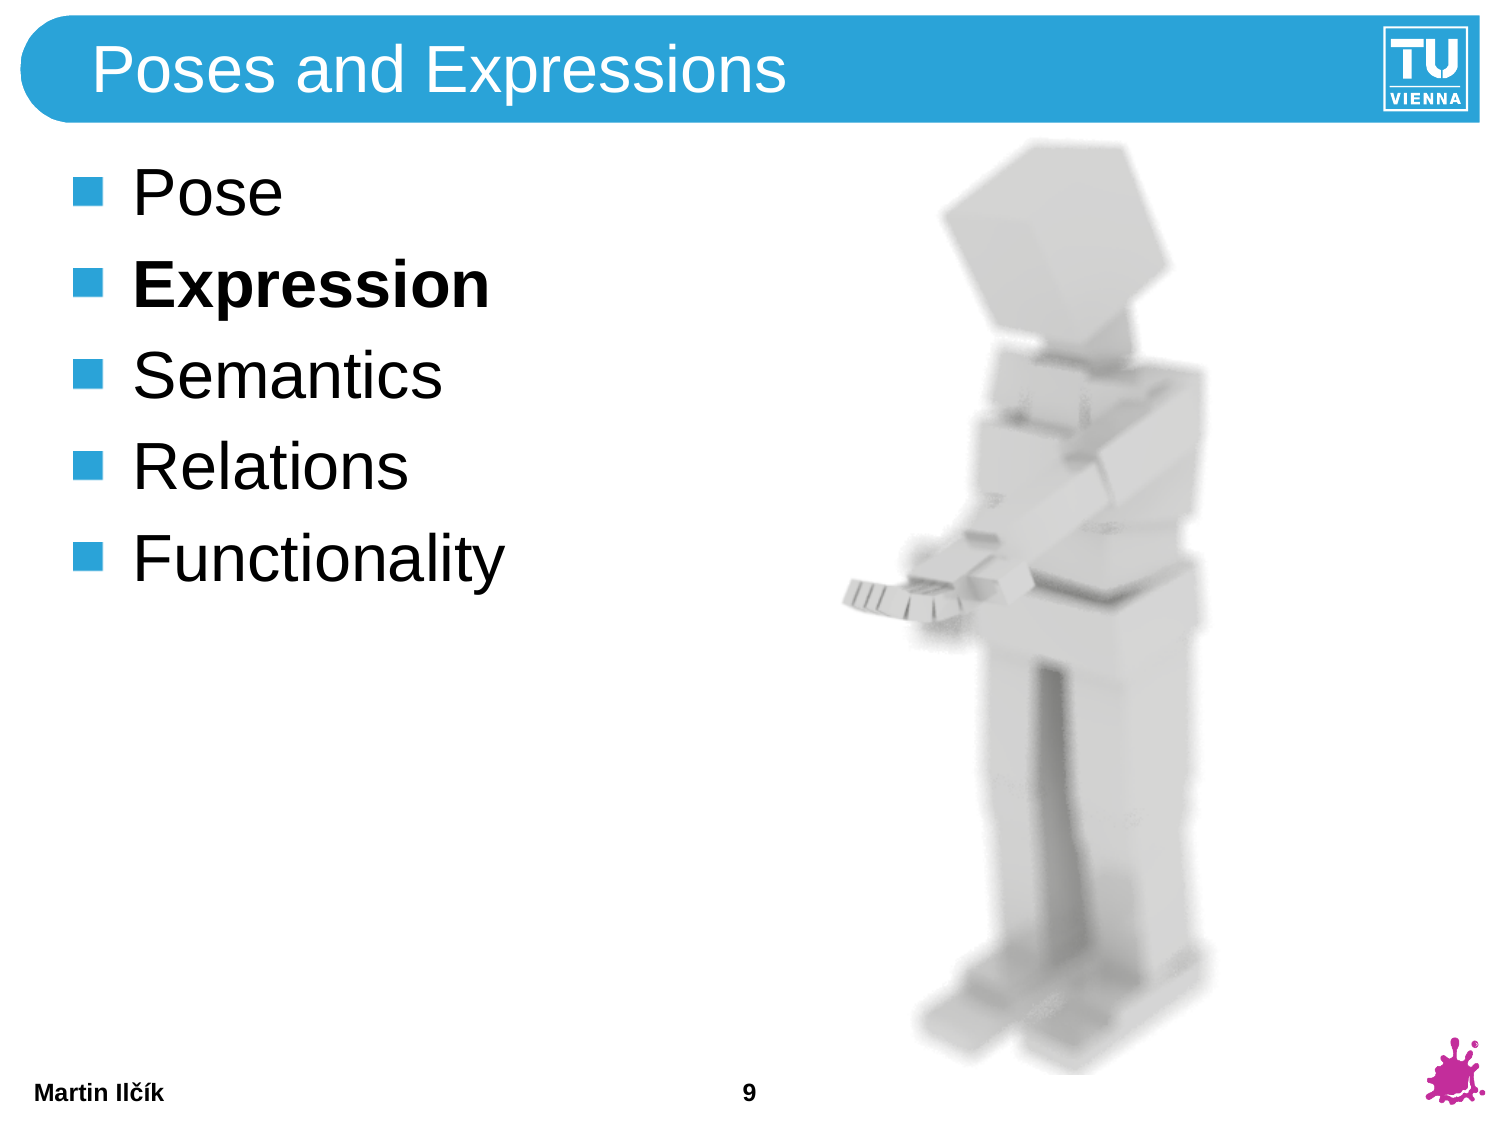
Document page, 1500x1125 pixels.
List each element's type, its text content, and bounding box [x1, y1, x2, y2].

list Pose Expression Semantics Relations Functionality [59, 147, 803, 1046]
picture [803, 129, 1239, 1075]
text_box 40 [661, 1067, 838, 1118]
text_box Martin Ilčík [19, 1068, 636, 1118]
title Poses and Expressions [76, 7, 1350, 132]
